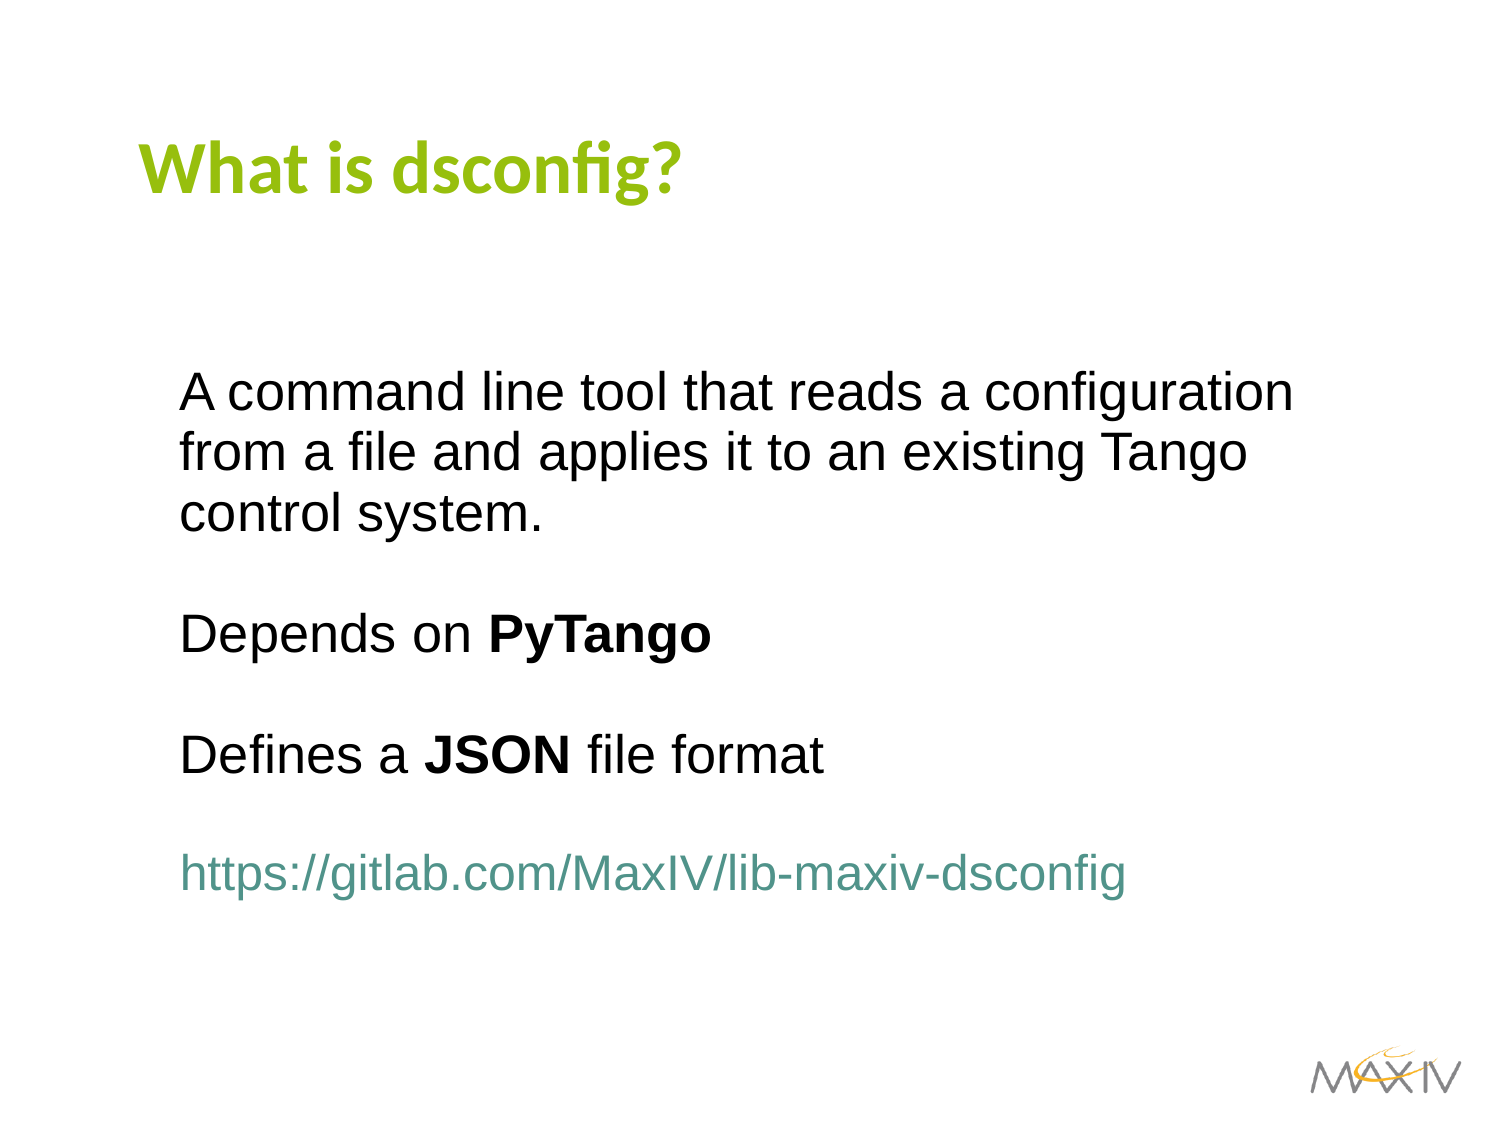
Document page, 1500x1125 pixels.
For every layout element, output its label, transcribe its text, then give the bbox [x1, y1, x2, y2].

picture [1309, 1045, 1463, 1094]
title What is dsconfig? [123, 28, 1370, 217]
text_box A command line tool that reads a configuration from a file and applies it to an existing Tango control system. Depends on PyTango Defines a JSON file format https://gitlab.com/MaxIV/lib-maxiv-dsconfig [165, 353, 1336, 1082]
